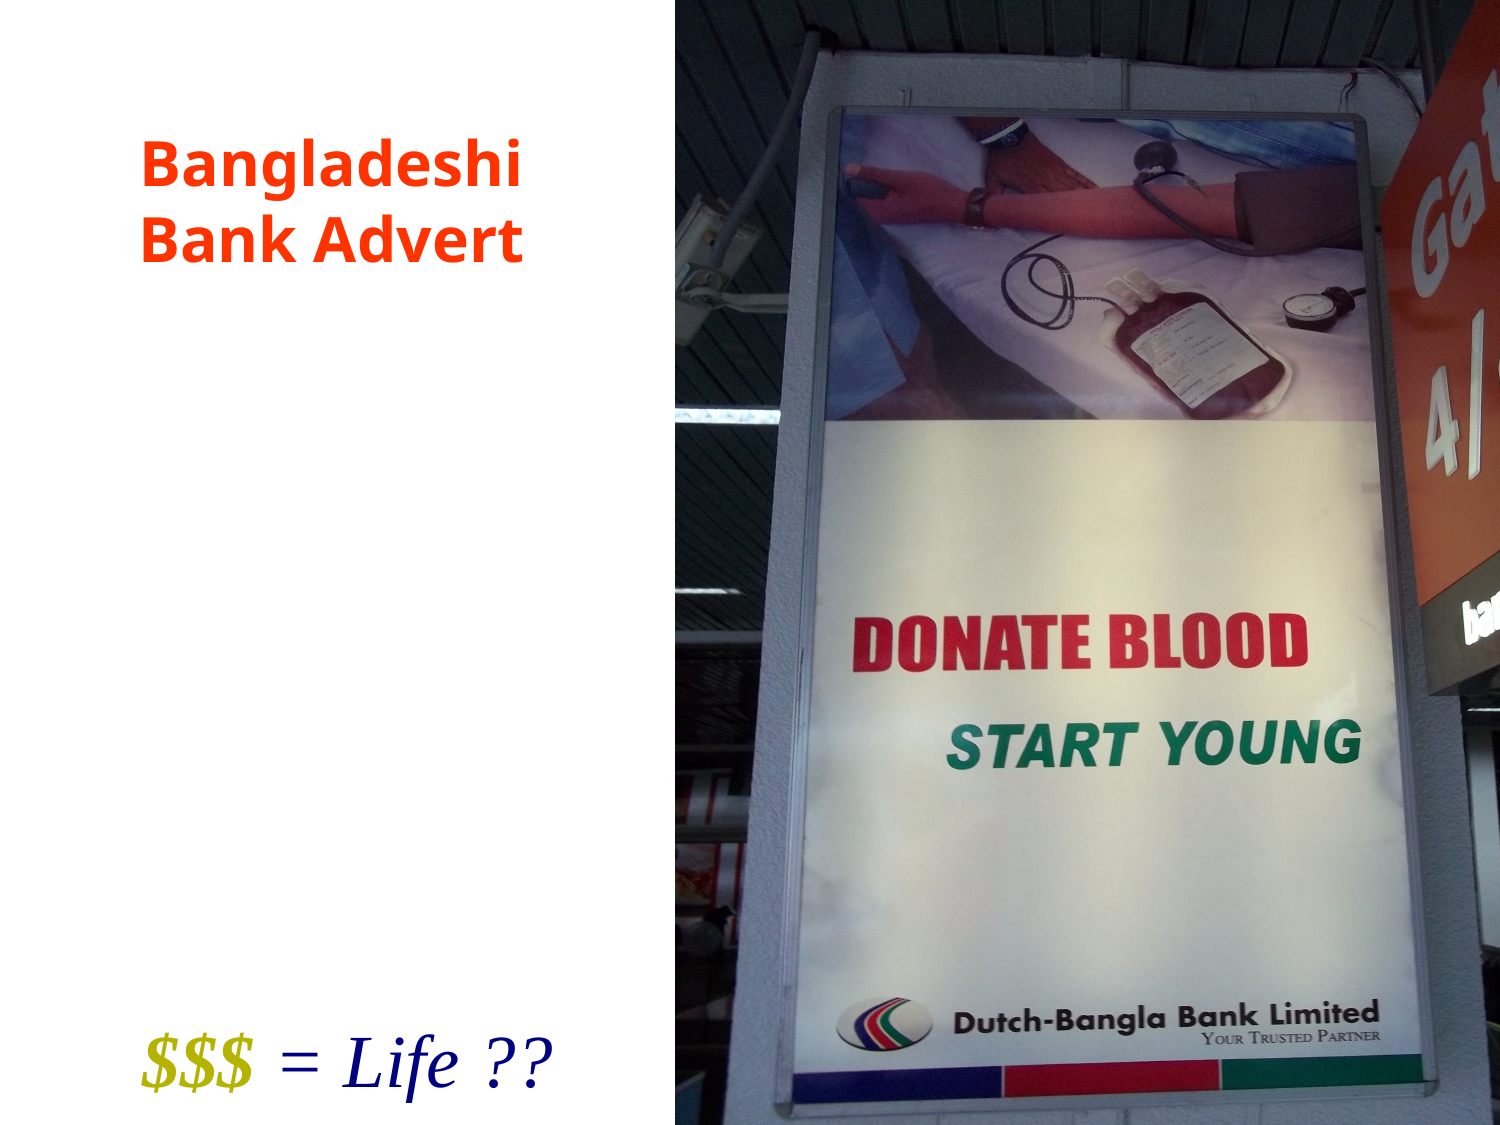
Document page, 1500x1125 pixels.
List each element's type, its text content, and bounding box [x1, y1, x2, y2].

text_box Bangladeshi Bank Advert [54, 67, 609, 330]
text_box $$$ = Life ?? [36, 1005, 660, 1111]
picture [675, 0, 1500, 1125]
